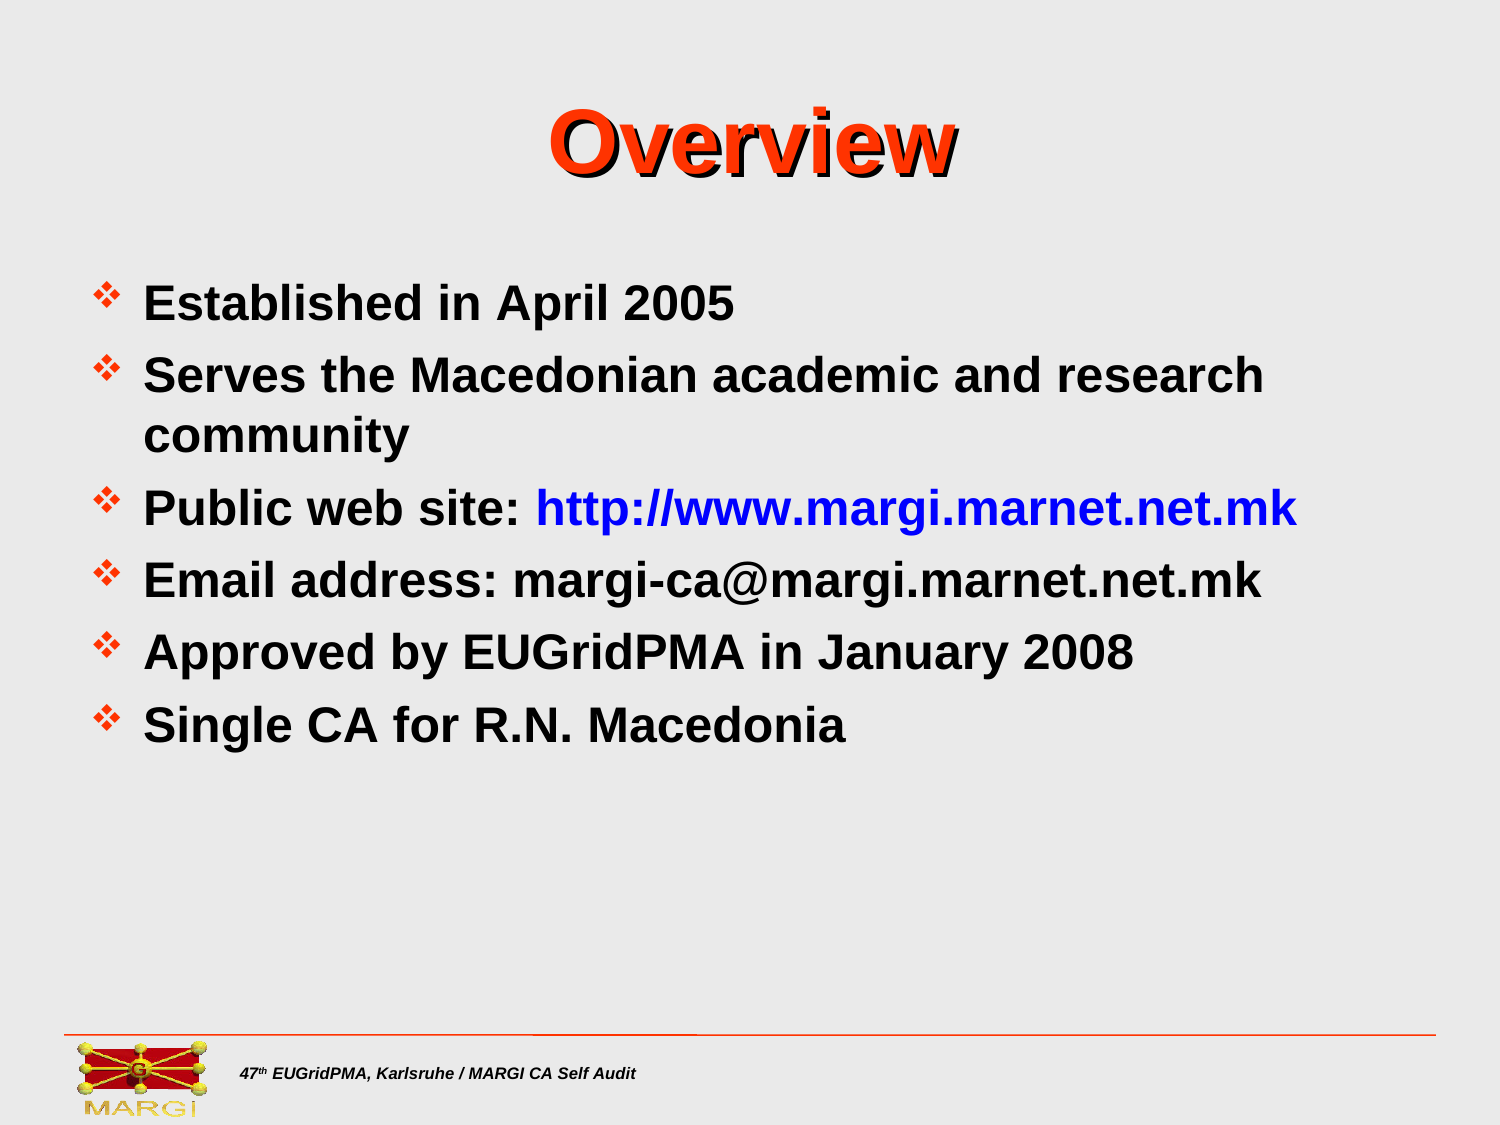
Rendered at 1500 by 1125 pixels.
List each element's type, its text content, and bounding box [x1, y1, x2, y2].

text_box Overview [76, 42, 1427, 231]
picture [67, 1033, 219, 1123]
text_box Established in April 2005 Serves the Macedonian academic and research community Public web site: http://www.margi.marnet.net.mk Email address: margi-ca@margi.marnet.net.mk Approved by EUGridPMA in January 2008 Single CA for R.N. Macedonia [75, 262, 1426, 1005]
